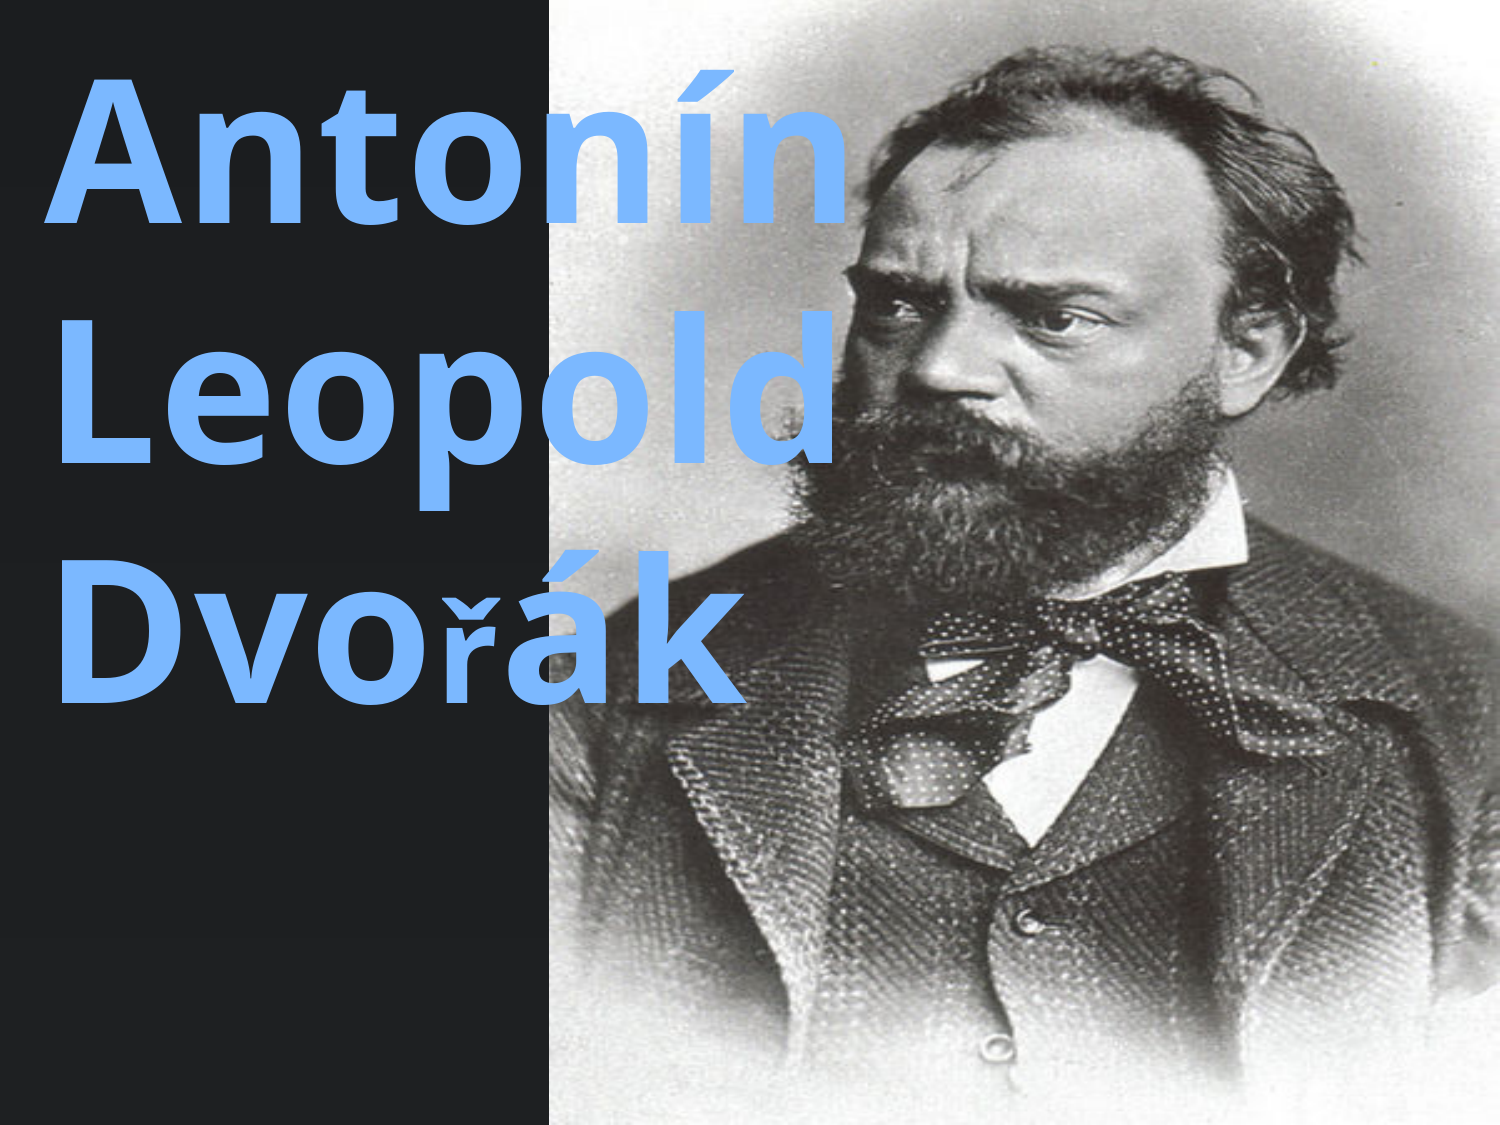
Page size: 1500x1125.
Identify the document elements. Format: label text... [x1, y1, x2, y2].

picture [549, 0, 1500, 1125]
title Antonín Leopold Dvořák [29, 4, 1447, 752]
